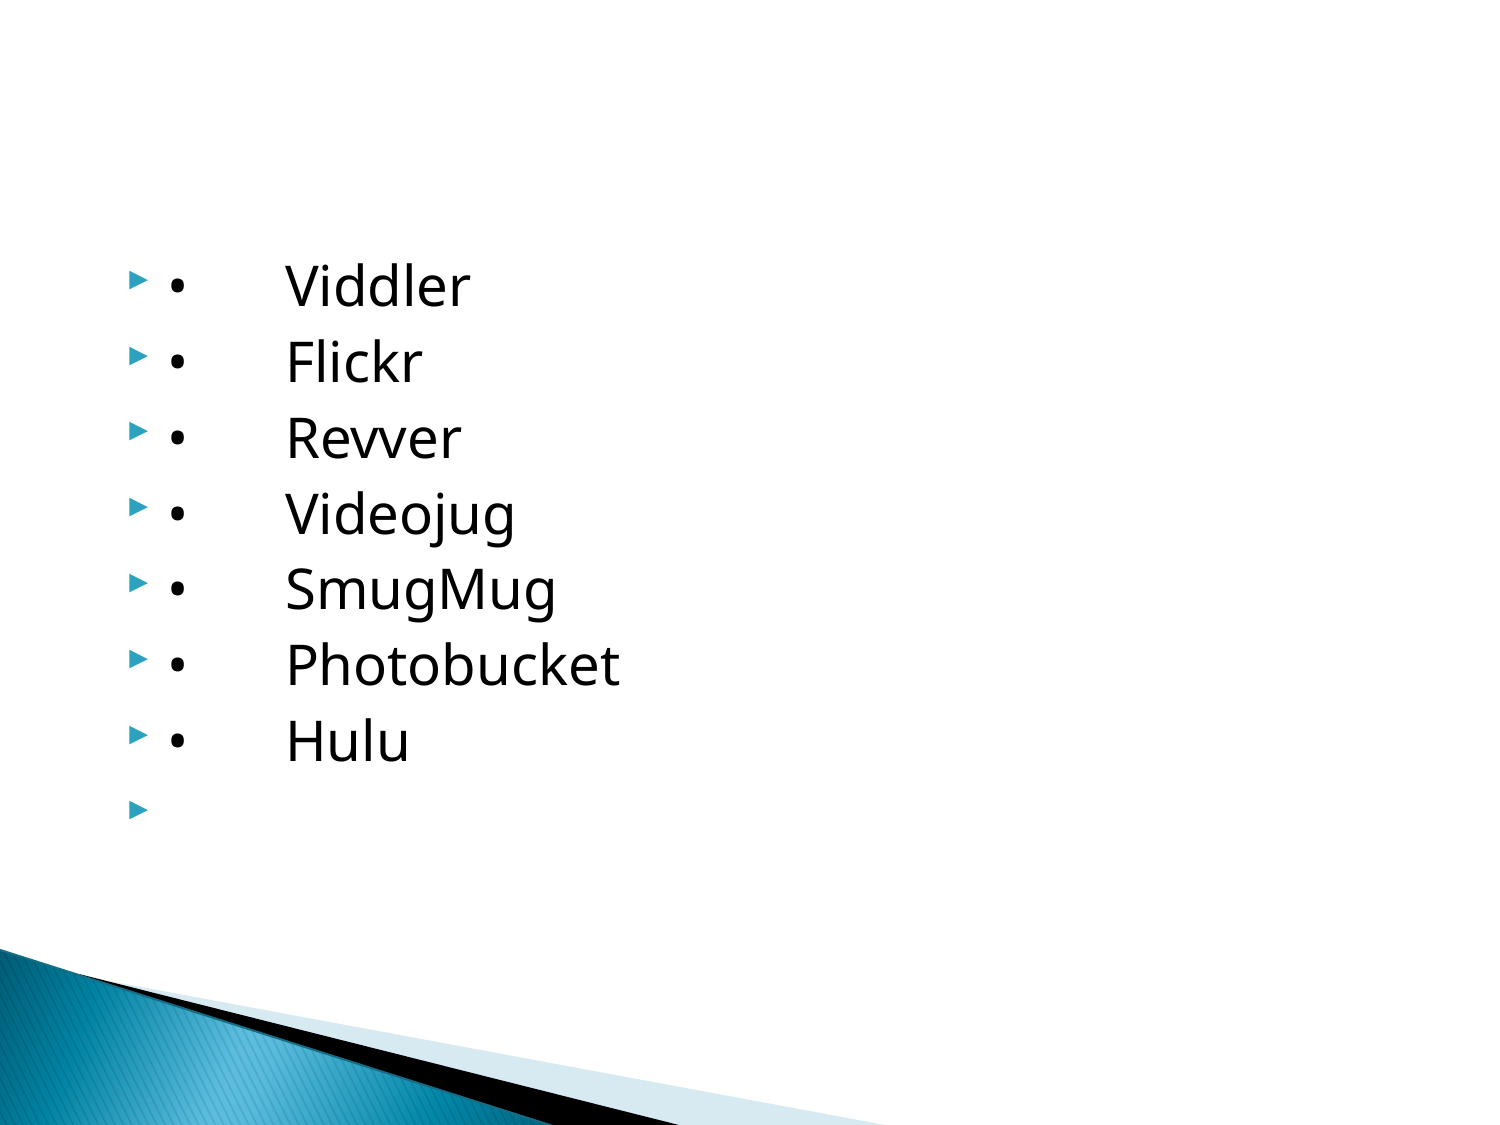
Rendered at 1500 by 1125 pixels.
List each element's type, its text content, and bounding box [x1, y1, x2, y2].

list • Viddler • Flickr • Revver • Videojug • SmugMug • Photobucket • Hulu [75, 243, 1426, 986]
